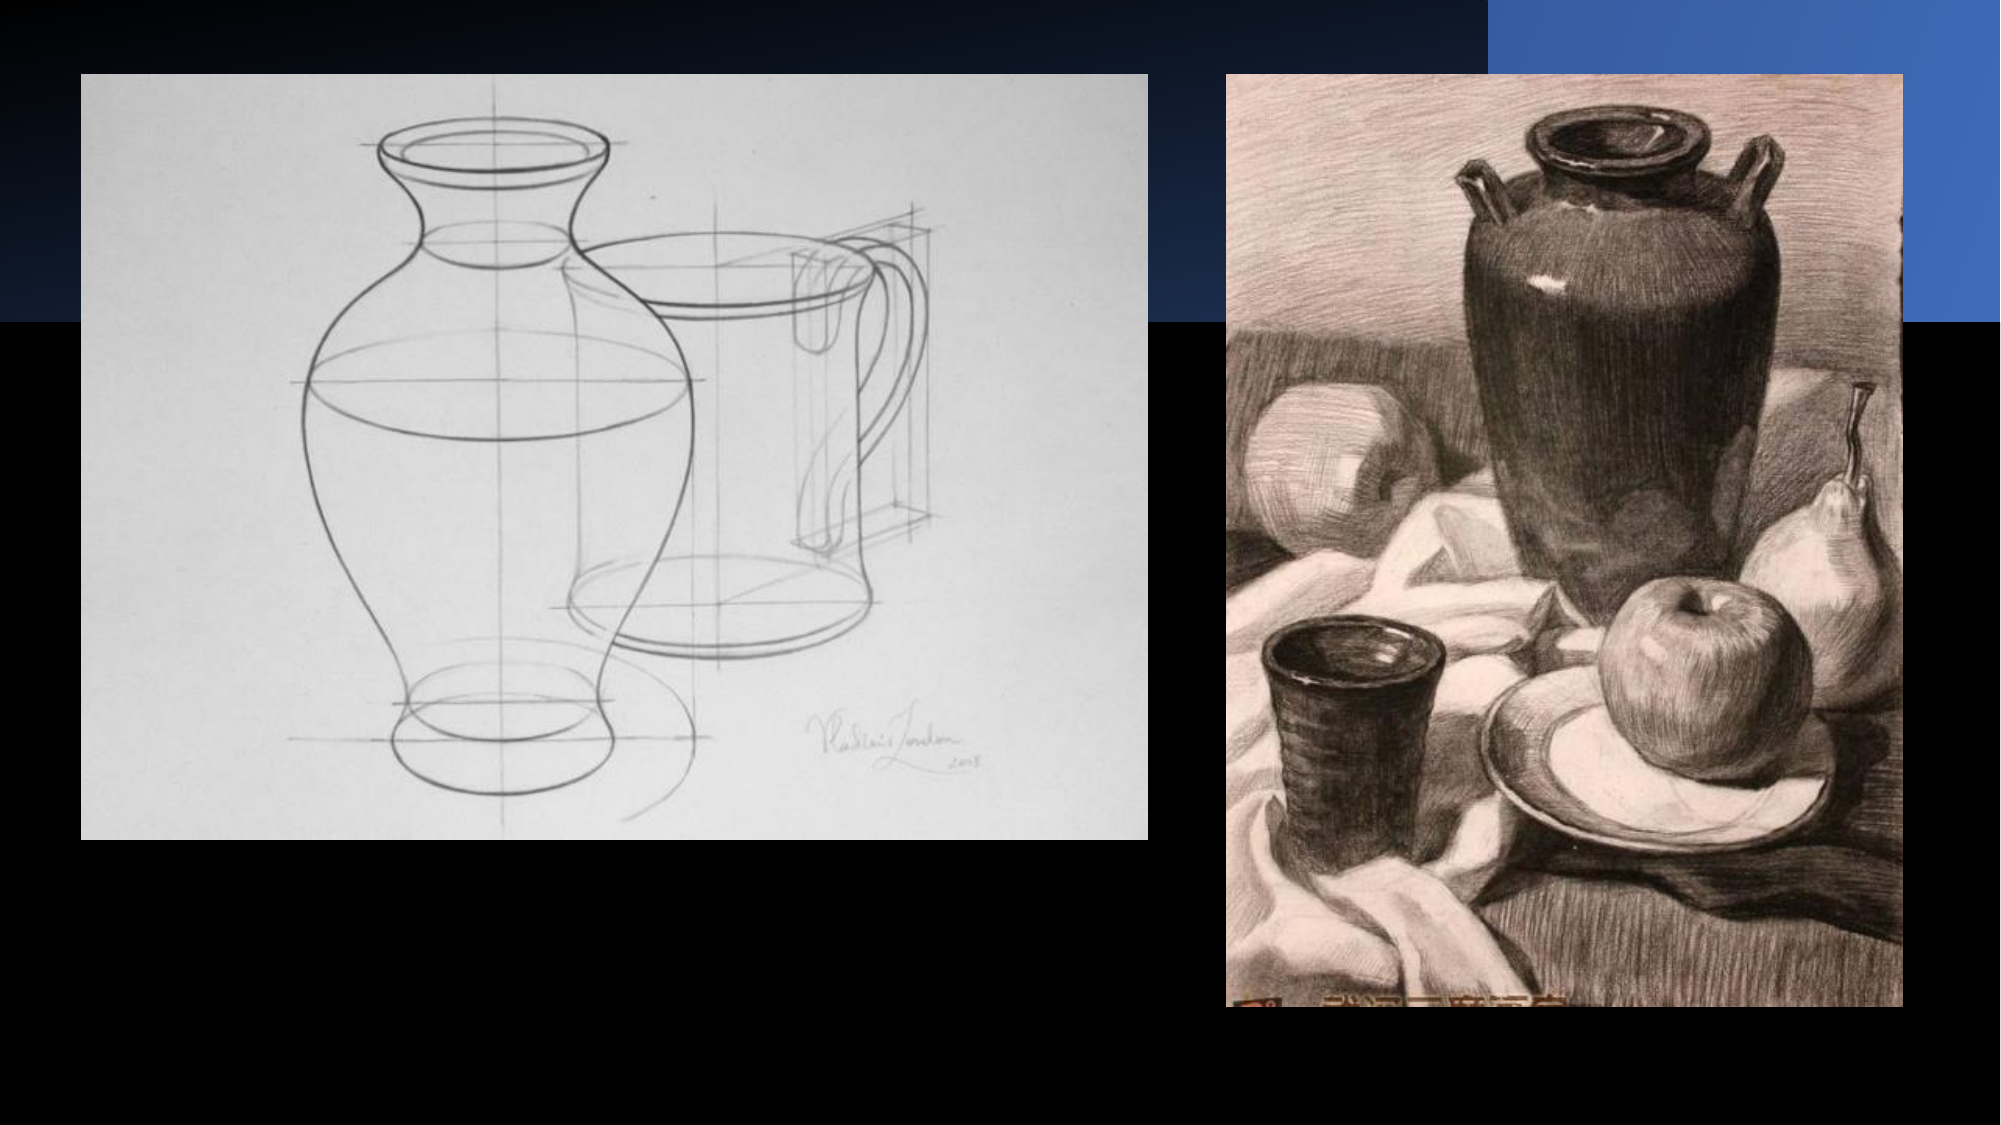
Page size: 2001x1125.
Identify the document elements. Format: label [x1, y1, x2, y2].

picture [1226, 74, 1903, 1007]
picture [81, 74, 1148, 840]
text_box [0, 0, 2000, 1125]
